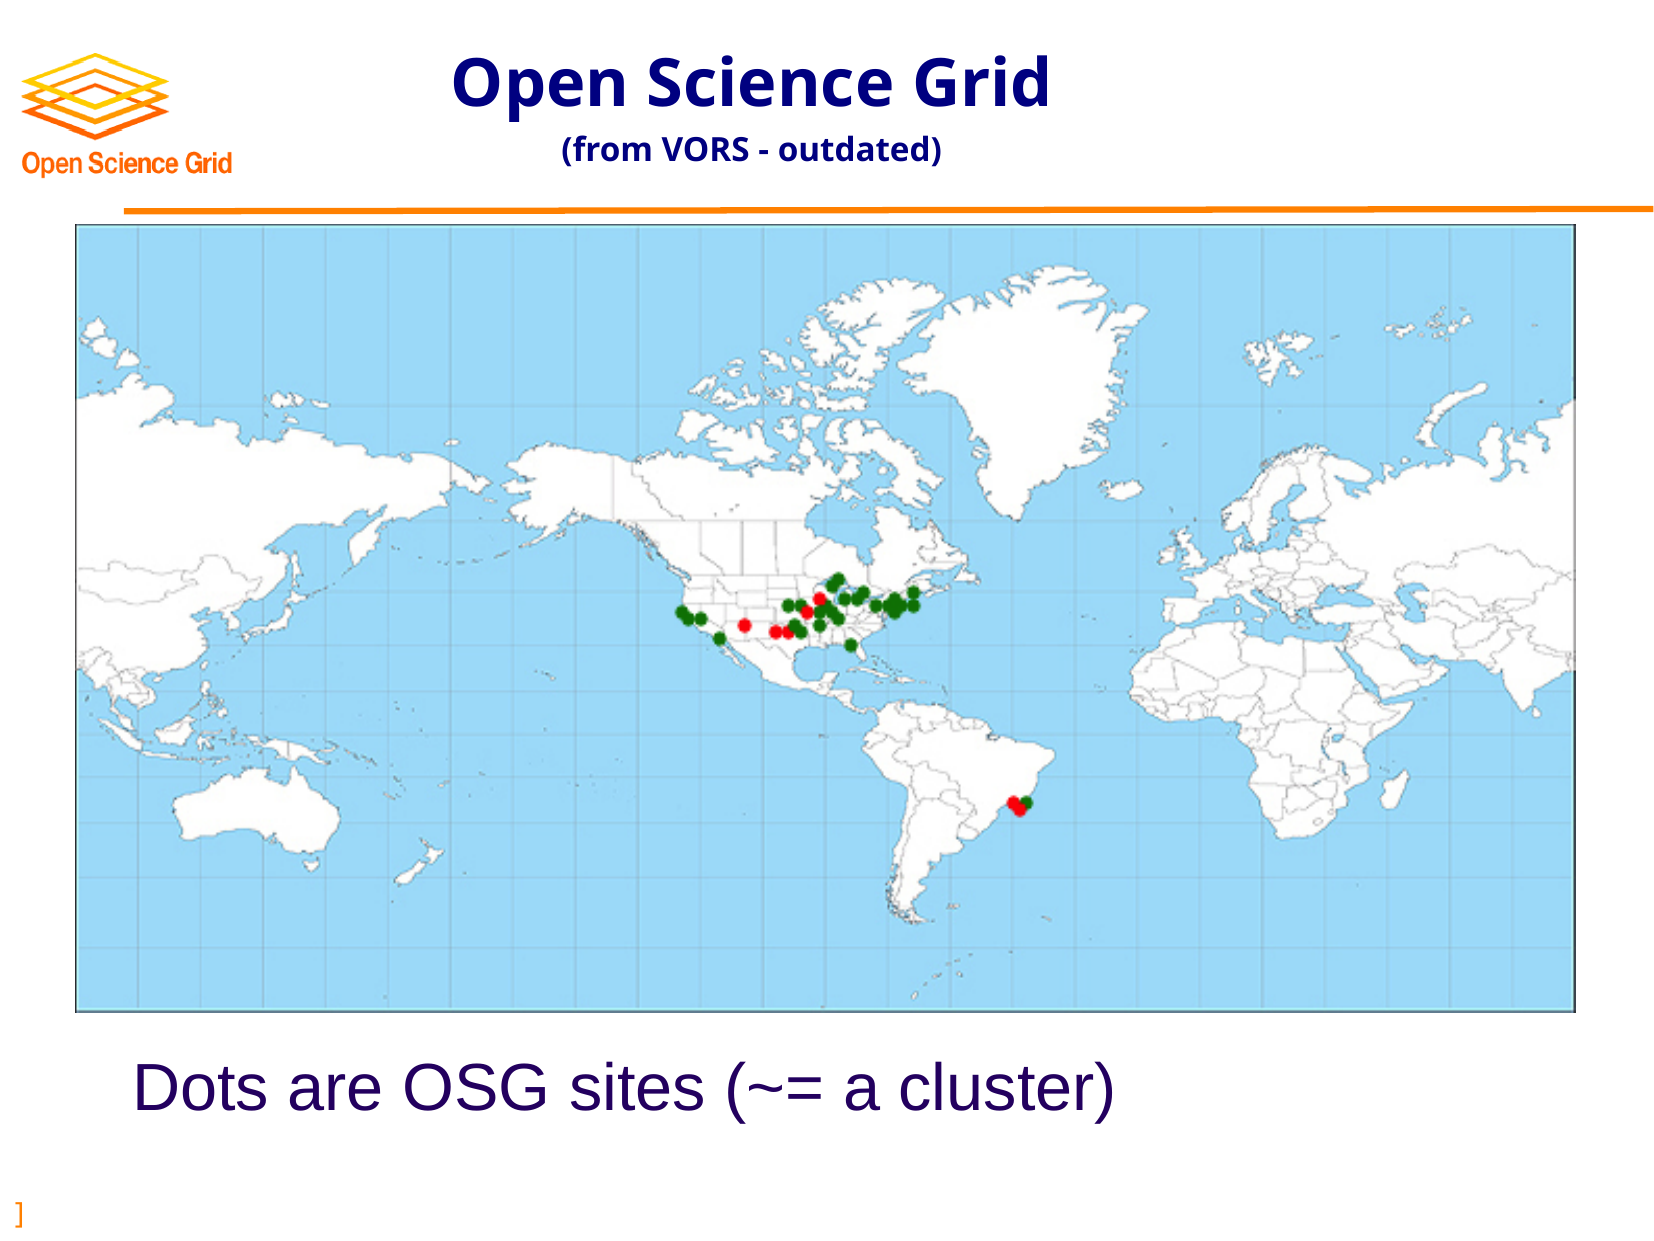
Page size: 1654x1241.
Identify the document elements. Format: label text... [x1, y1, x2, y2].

list Dots are OSG sites (~= a cluster) [131, 1050, 1538, 1163]
title Open Science Grid (from VORS - outdated) [123, 0, 1381, 207]
picture [0, 29, 123, 198]
picture [75, 224, 1576, 1013]
